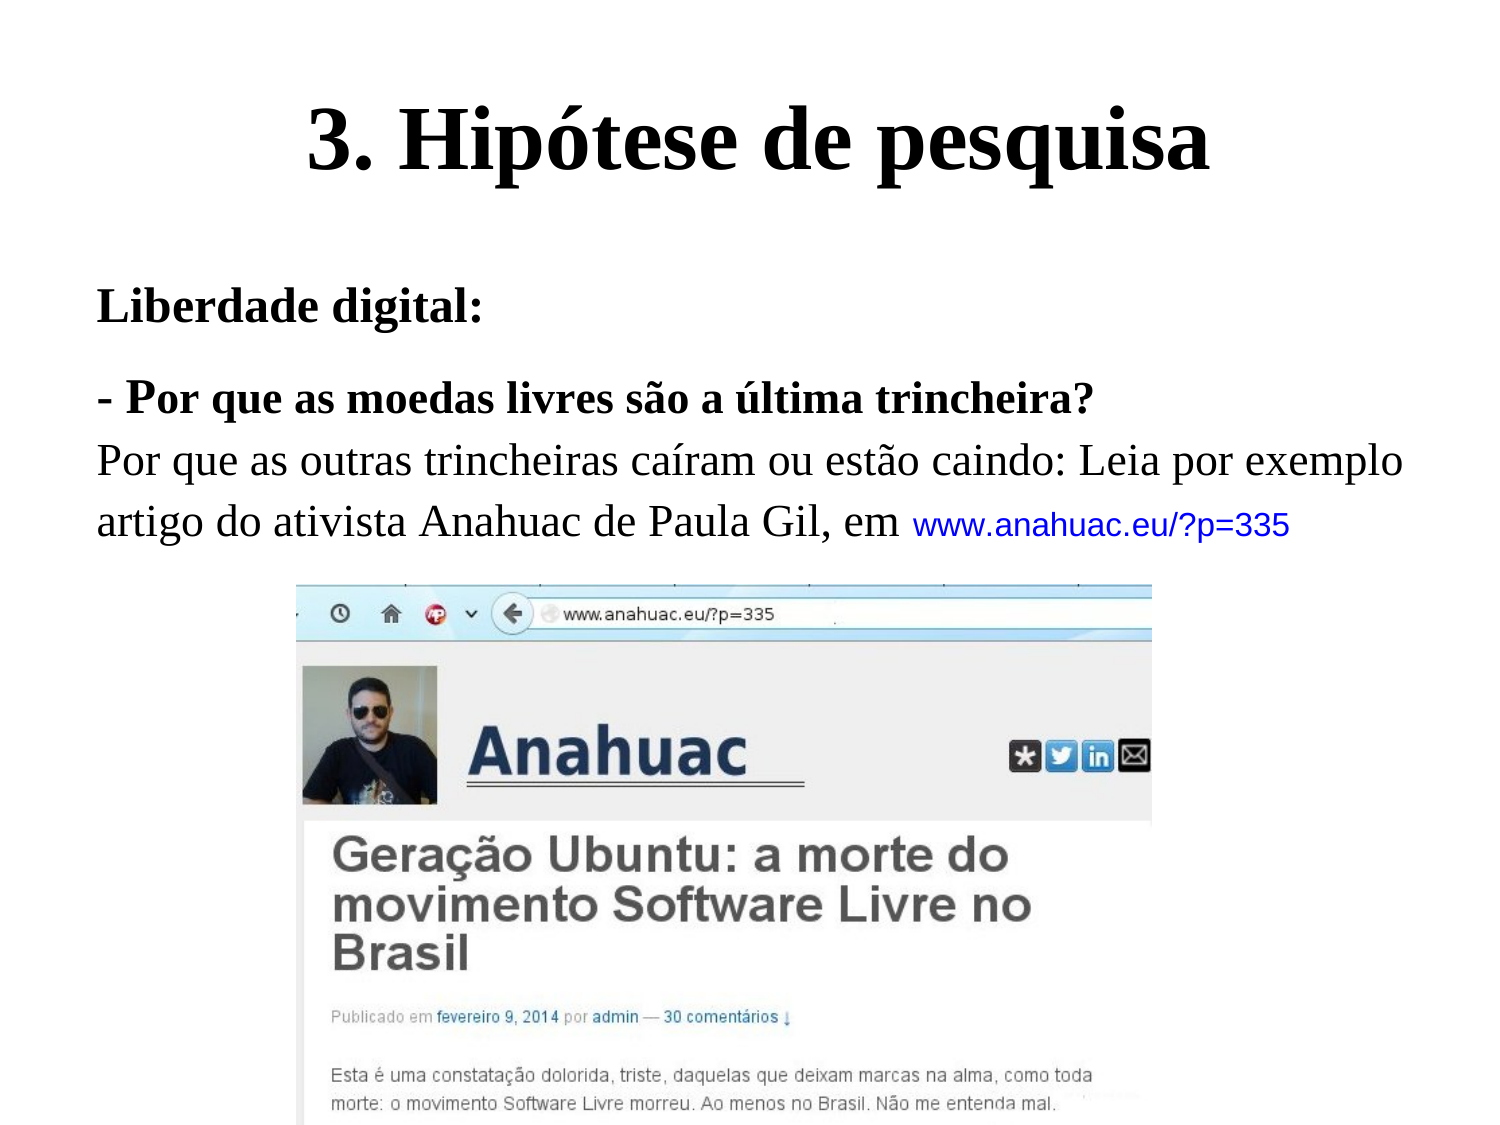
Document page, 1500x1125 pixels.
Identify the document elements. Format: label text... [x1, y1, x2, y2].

title 3. Hipótese de pesquisa [81, 63, 1438, 214]
picture [296, 584, 1152, 1125]
text_box Liberdade digital: - Por que as moedas livres são a última trincheira? Por que as outras trincheiras caíram ou estão caindo: Leia por exemplo artigo do ativista Anahuac de Paula Gil, em www.anahuac.eu/?p=335 [96, 267, 1418, 547]
